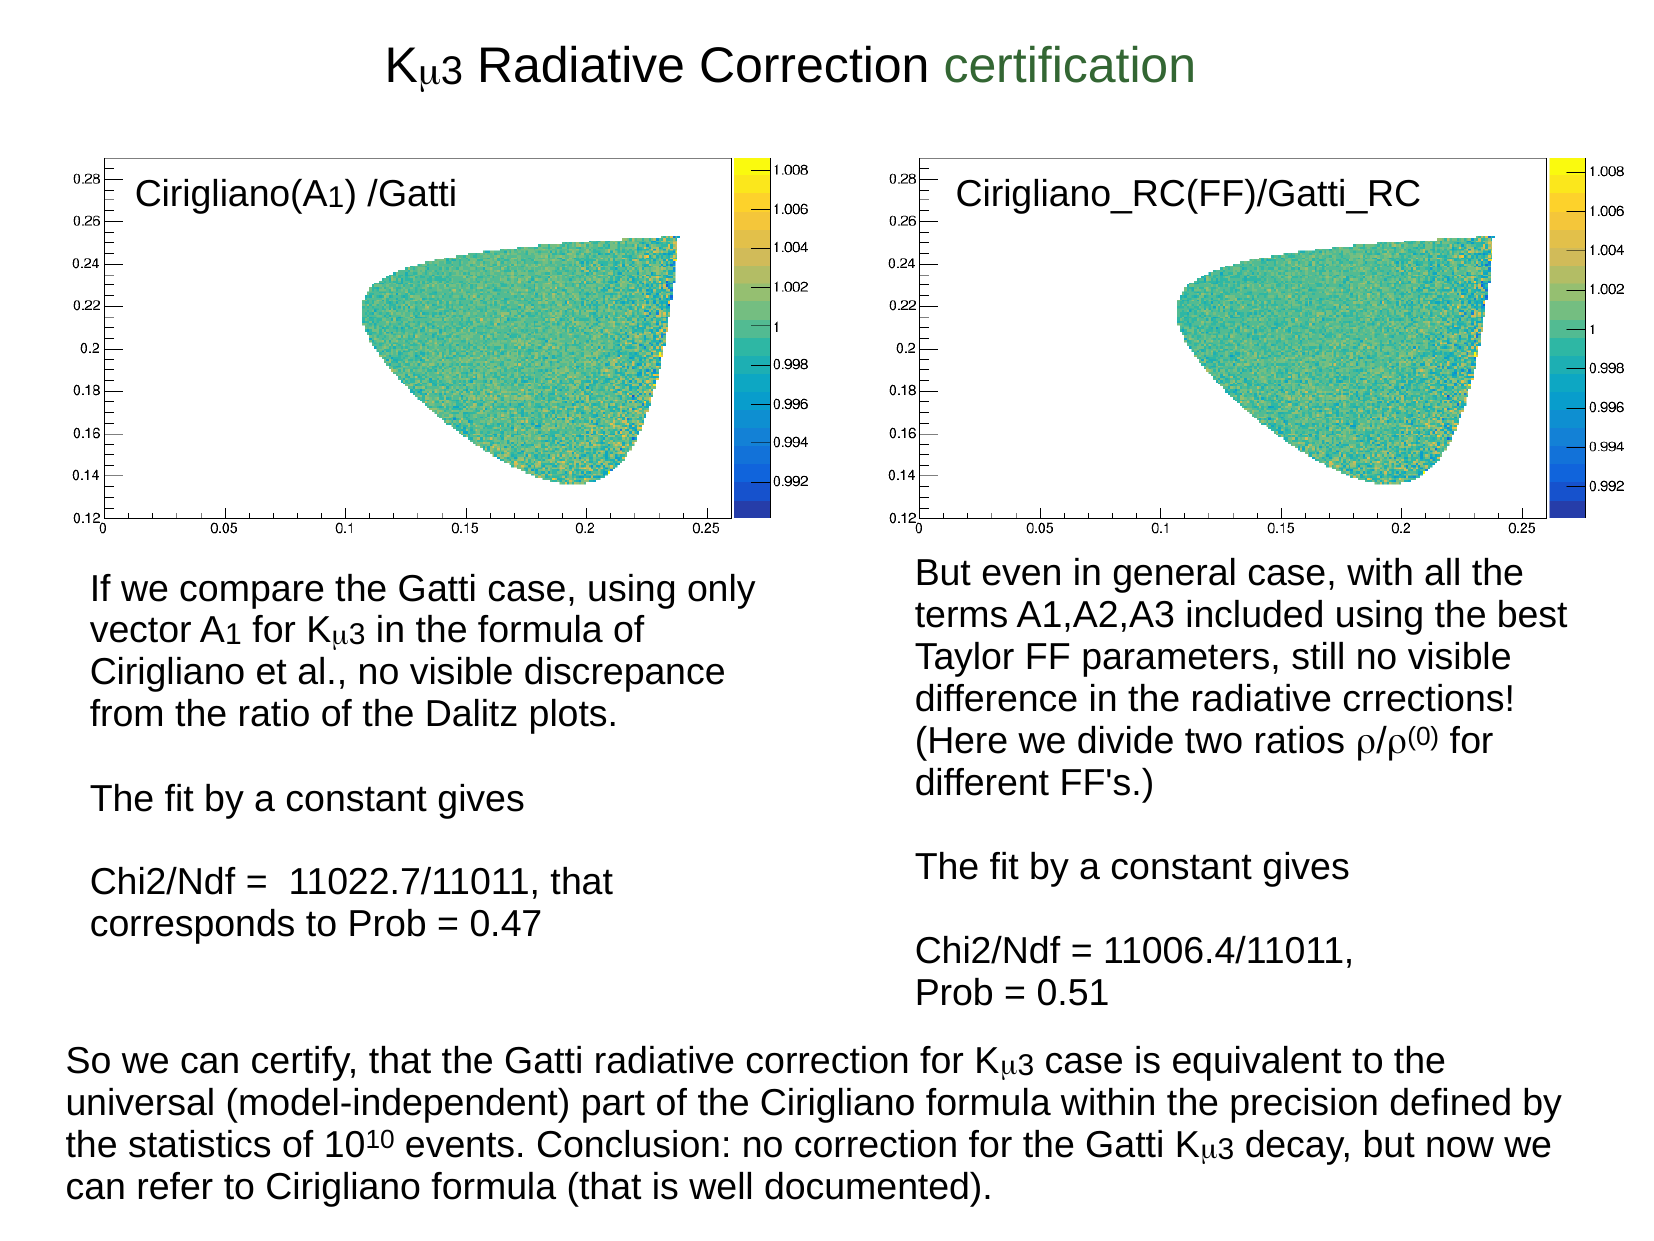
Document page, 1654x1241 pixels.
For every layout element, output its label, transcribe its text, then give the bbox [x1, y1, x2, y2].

text_box Cirigliano_RC(FF)/Gatti_RC [940, 165, 1456, 222]
text_box So we can certify, that the Gatti radiative correction for Km3 case is equivalent to the universal (model-independent) part of the Cirigliano formula within the precision defined by the statistics of 1010 events. Conclusion: no correction for the Gatti Km3 decay, but now we can refer to Cirigliano formula (that is well documented). [50, 1032, 1611, 1235]
text_box Km3 Radiative Correction certification [369, 30, 1324, 114]
text_box But even in general case, with all the terms A1,A2,A3 included using the best Taylor FF parameters, still no visible difference in the radiative crrections! (Here we divide two ratios r/r(0) for different FF's.) The fit by a constant gives Chi2/Ndf = 11006.4/11011, Prob = 0.51 [900, 544, 1621, 1026]
text_box Cirigliano(A1) /Gatti [120, 165, 496, 228]
text_box If we compare the Gatti case, using only vector A1 for Km3 in the formula of Cirigliano et al., no visible discrepance from the ratio of the Dalitz plots. The fit by a constant gives Chi2/Ndf = 11022.7/11011, that corresponds to Prob = 0.47 [75, 559, 775, 962]
picture [10, 108, 1641, 568]
